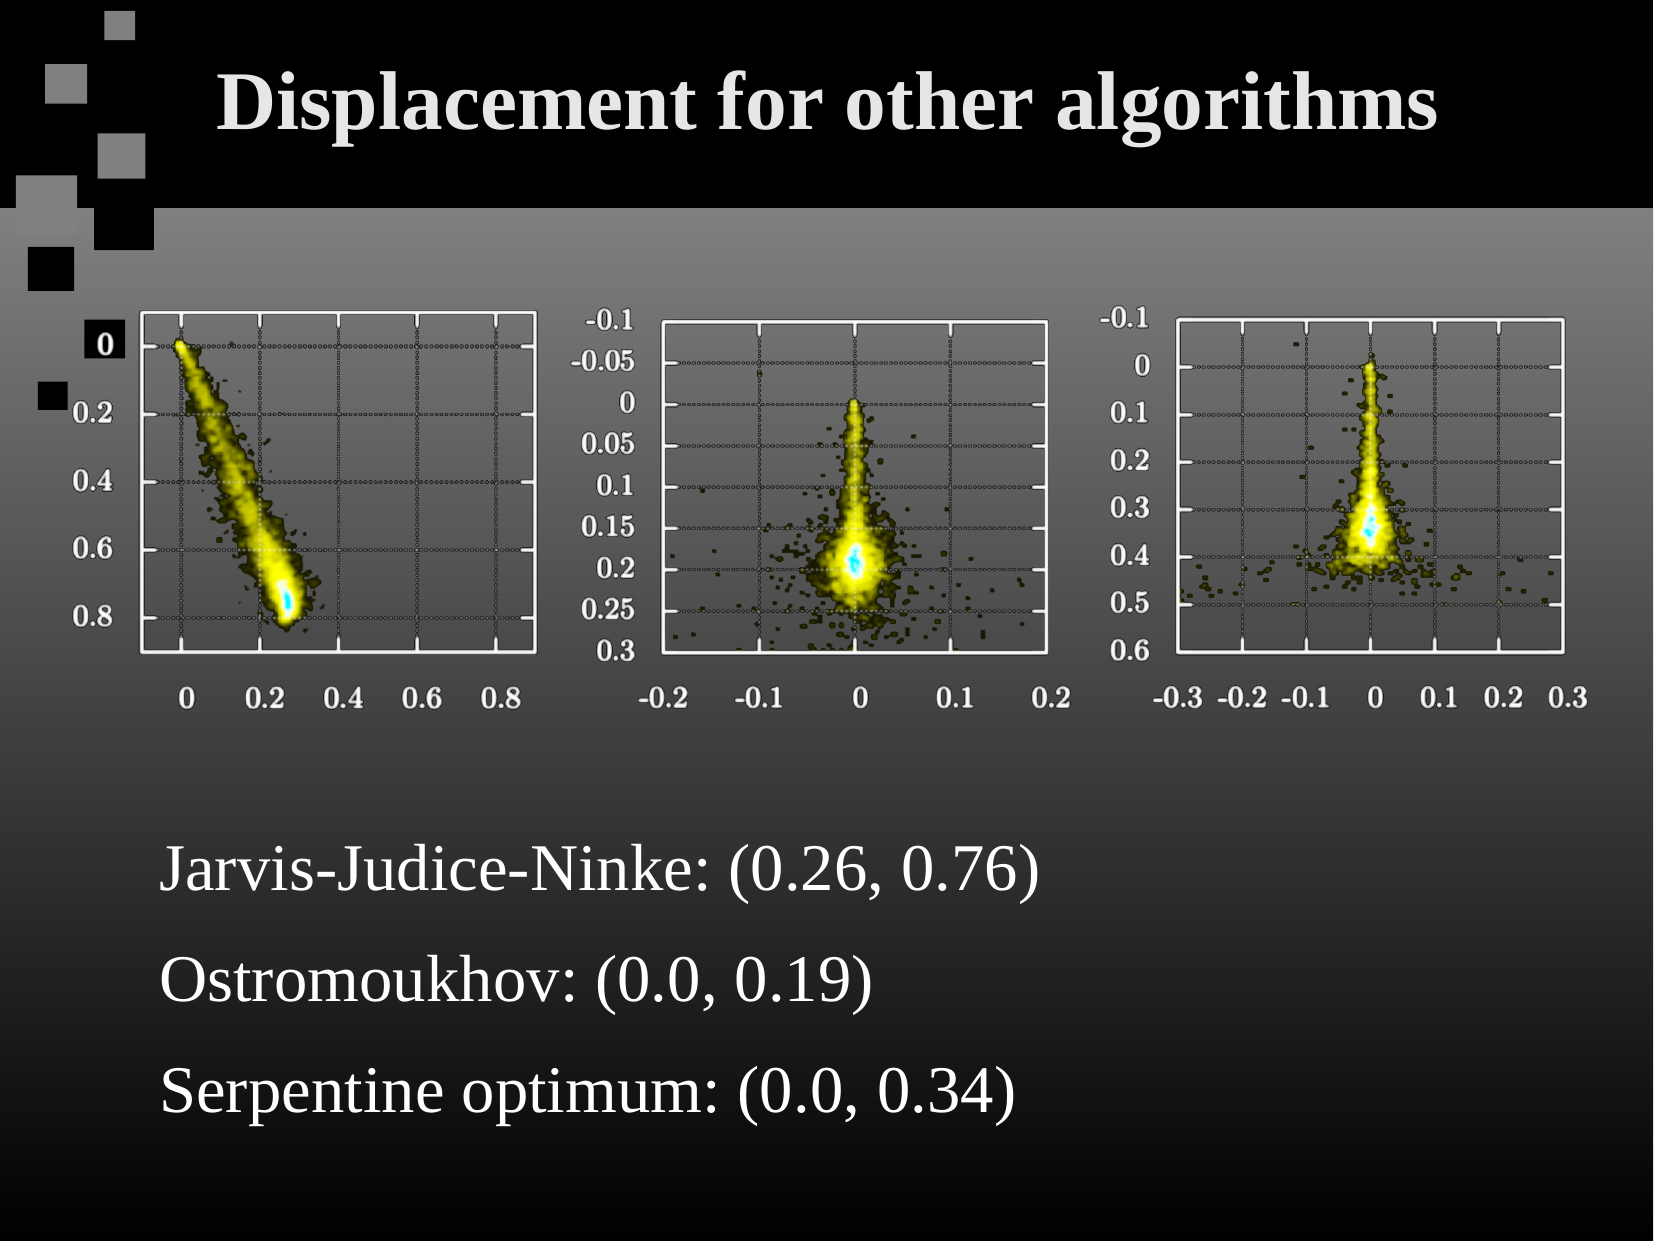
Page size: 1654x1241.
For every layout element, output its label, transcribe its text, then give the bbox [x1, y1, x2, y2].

list Jarvis-Judice-Ninke: (0.26, 0.76) Ostromoukhov: (0.0, 0.19) Serpentine optimum: (0.0, 0.34) [141, 793, 1532, 1183]
picture [57, 298, 552, 727]
title Displacement for other algorithms [90, 0, 1567, 204]
picture [559, 298, 1084, 727]
picture [1089, 298, 1599, 727]
